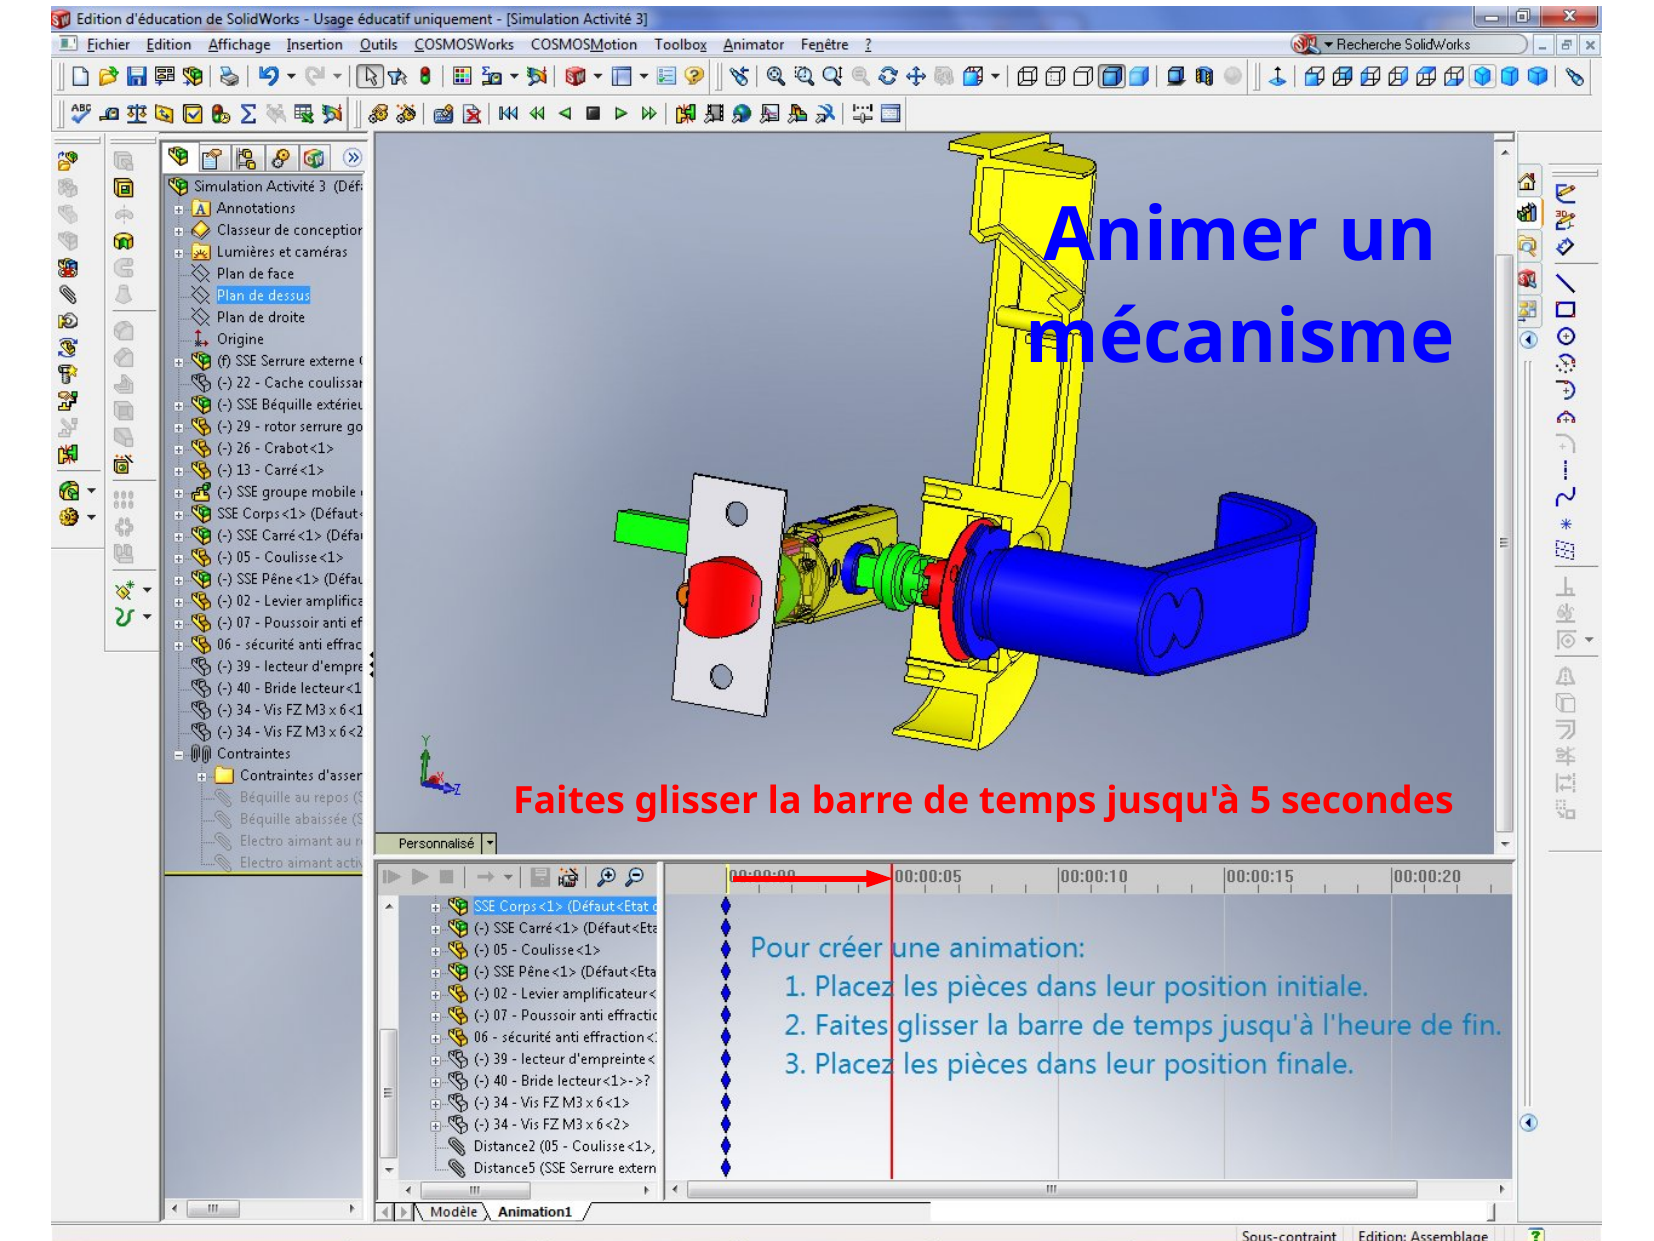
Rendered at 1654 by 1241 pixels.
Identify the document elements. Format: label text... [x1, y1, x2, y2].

text_box Faites glisser la barre de temps jusqu'à 5 secondes [314, 766, 1654, 834]
text_box Animer un mécanisme [826, 172, 1654, 293]
picture [51, 6, 1602, 1241]
